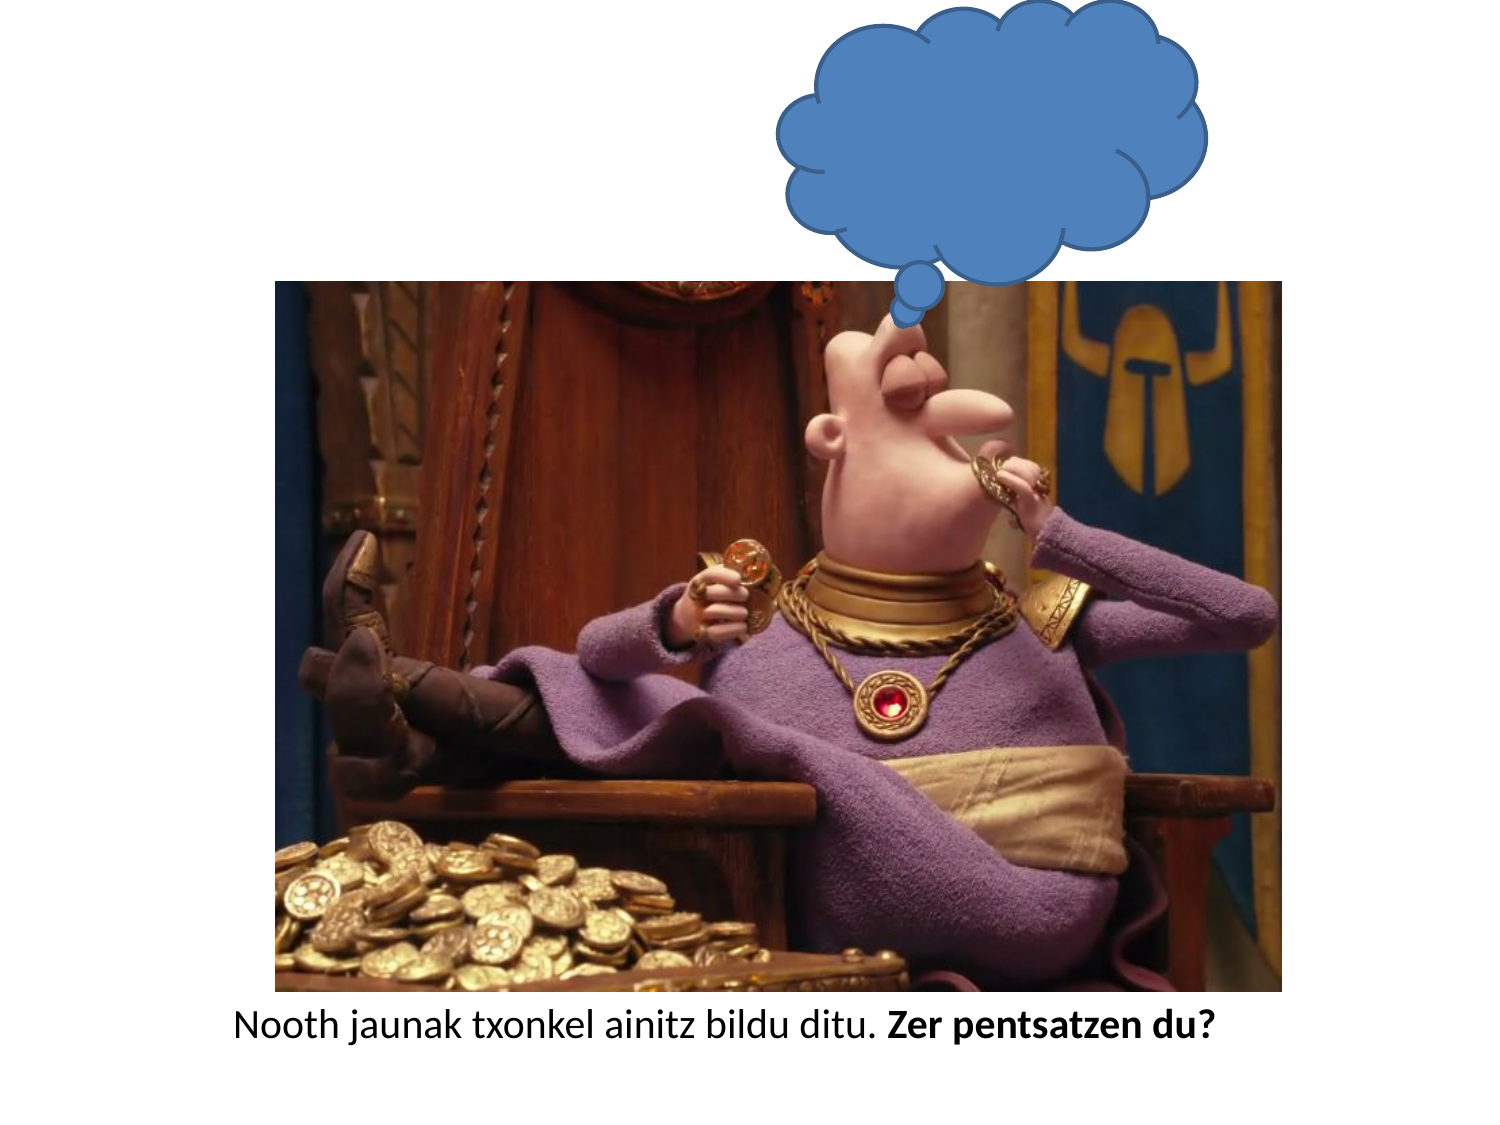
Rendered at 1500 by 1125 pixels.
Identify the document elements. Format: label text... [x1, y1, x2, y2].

text_box [777, 0, 1207, 327]
picture [275, 281, 1282, 989]
text_box Nooth jaunak txonkel ainitz bildu ditu. Zer pentsatzen du? [218, 989, 1438, 1055]
